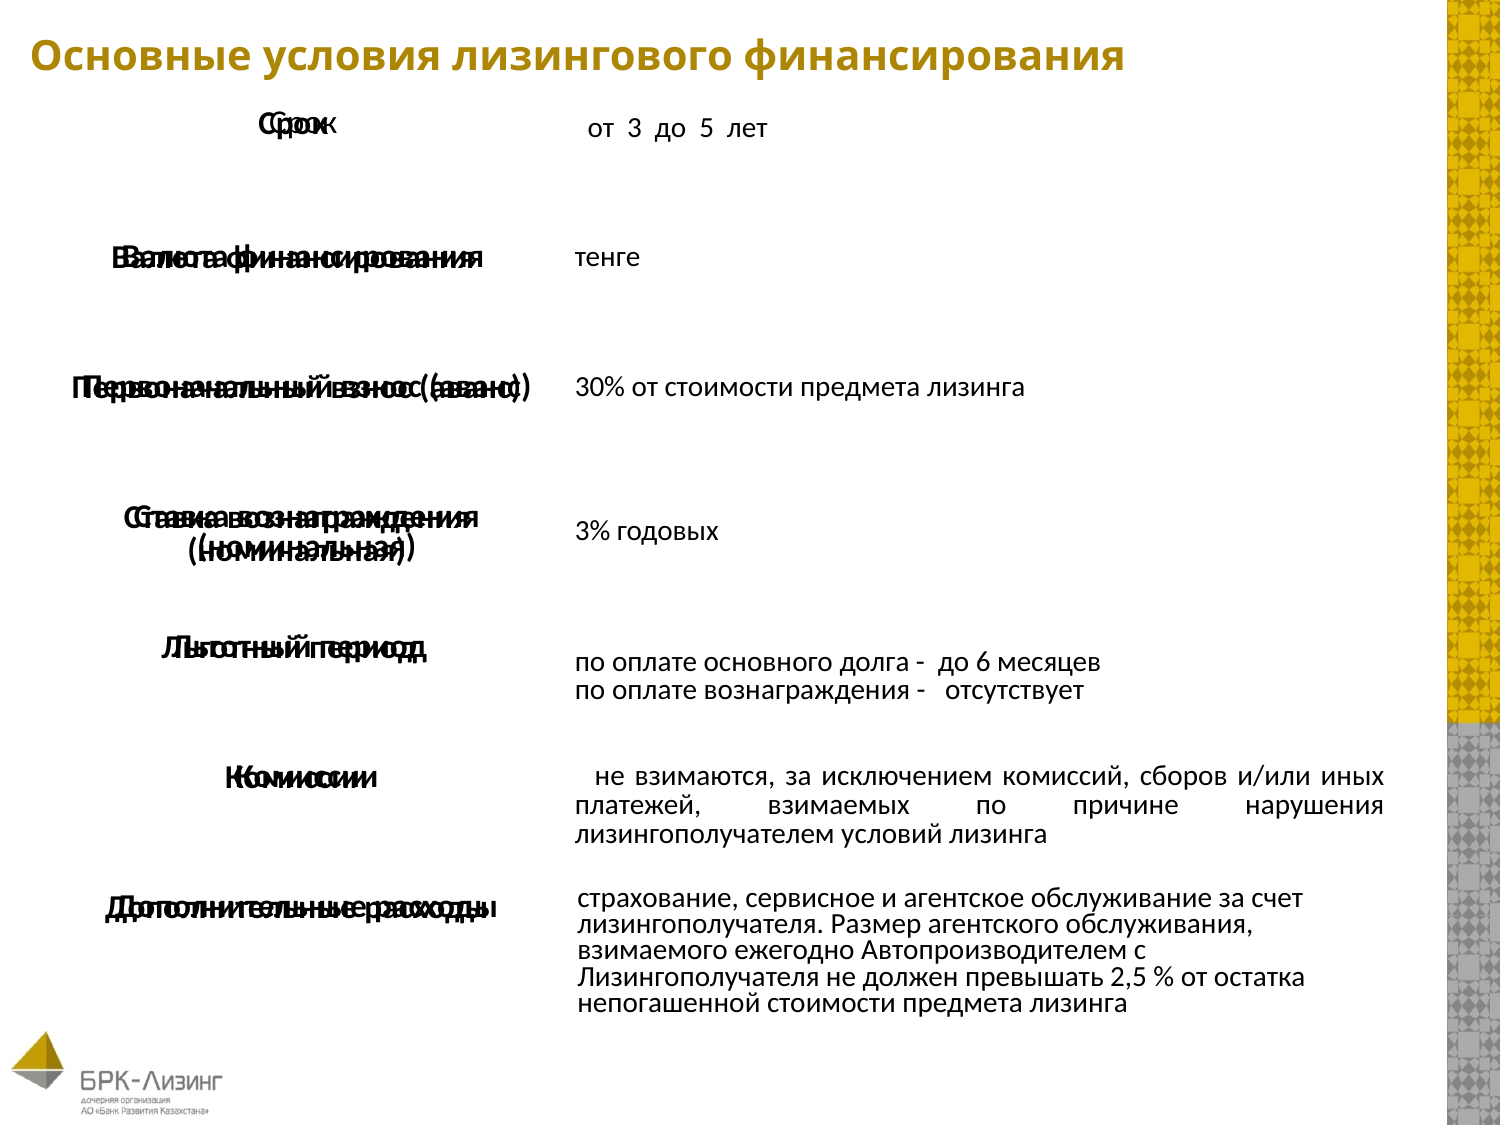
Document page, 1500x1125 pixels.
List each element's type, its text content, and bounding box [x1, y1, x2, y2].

picture [11, 1031, 235, 1116]
text_box Основные условия лизингового финансирования [14, 18, 1377, 84]
picture [1447, 0, 1500, 1125]
